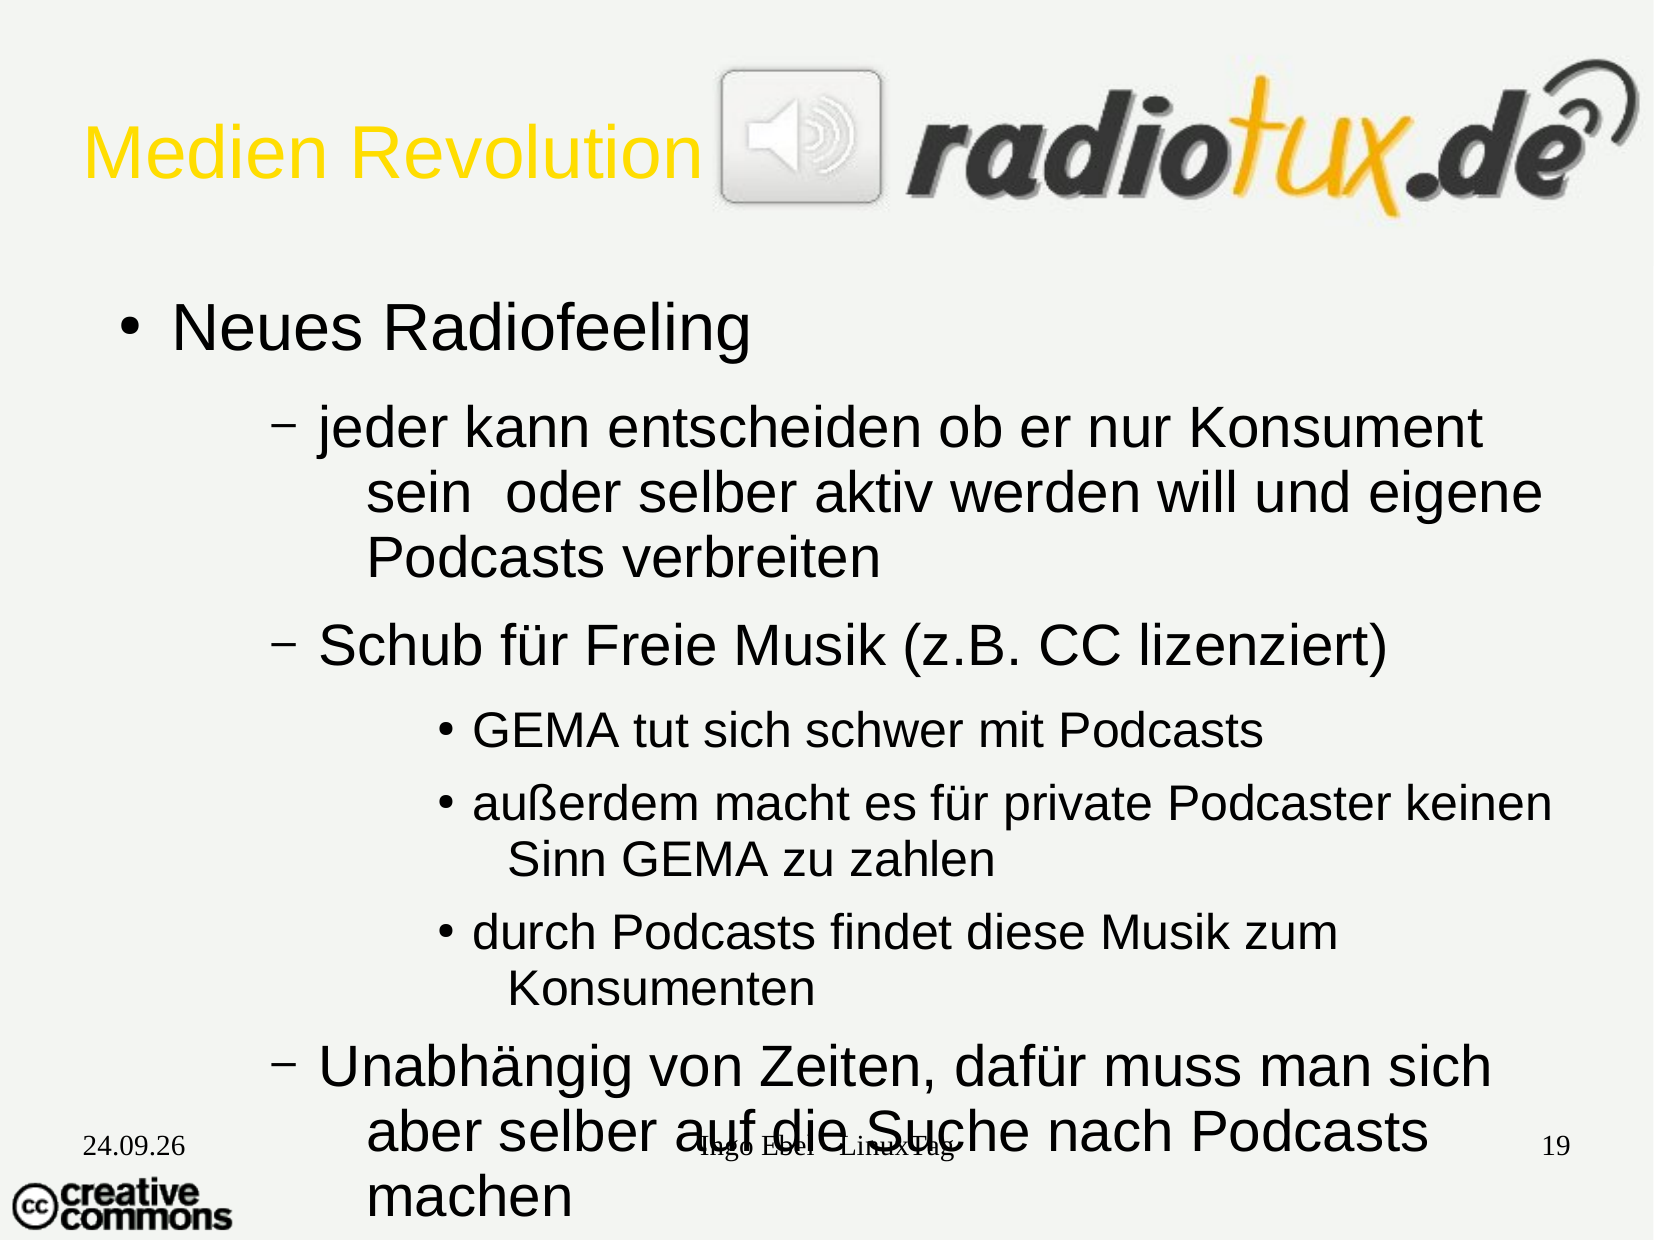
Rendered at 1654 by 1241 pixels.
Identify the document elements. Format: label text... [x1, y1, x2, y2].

picture [0, 1121, 236, 1240]
list Neues Radiofeeling jeder kann entscheiden ob er nur Konsument sein oder selber aktiv werden will und eigene Podcasts verbreiten Schub für Freie Musik (z.B. CC lizenziert) GEMA tut sich schwer mit Podcasts außerdem macht es für private Podcaster keinen Sinn GEMA zu zahlen durch Podcasts findet diese Musik zum Konsumenten Unabhängig von Zeiten, dafür muss man sich aber selber auf die Suche nach Podcasts machen [82, 290, 1571, 1109]
title Medien Revolution [82, 49, 1571, 257]
picture [649, 0, 1654, 266]
